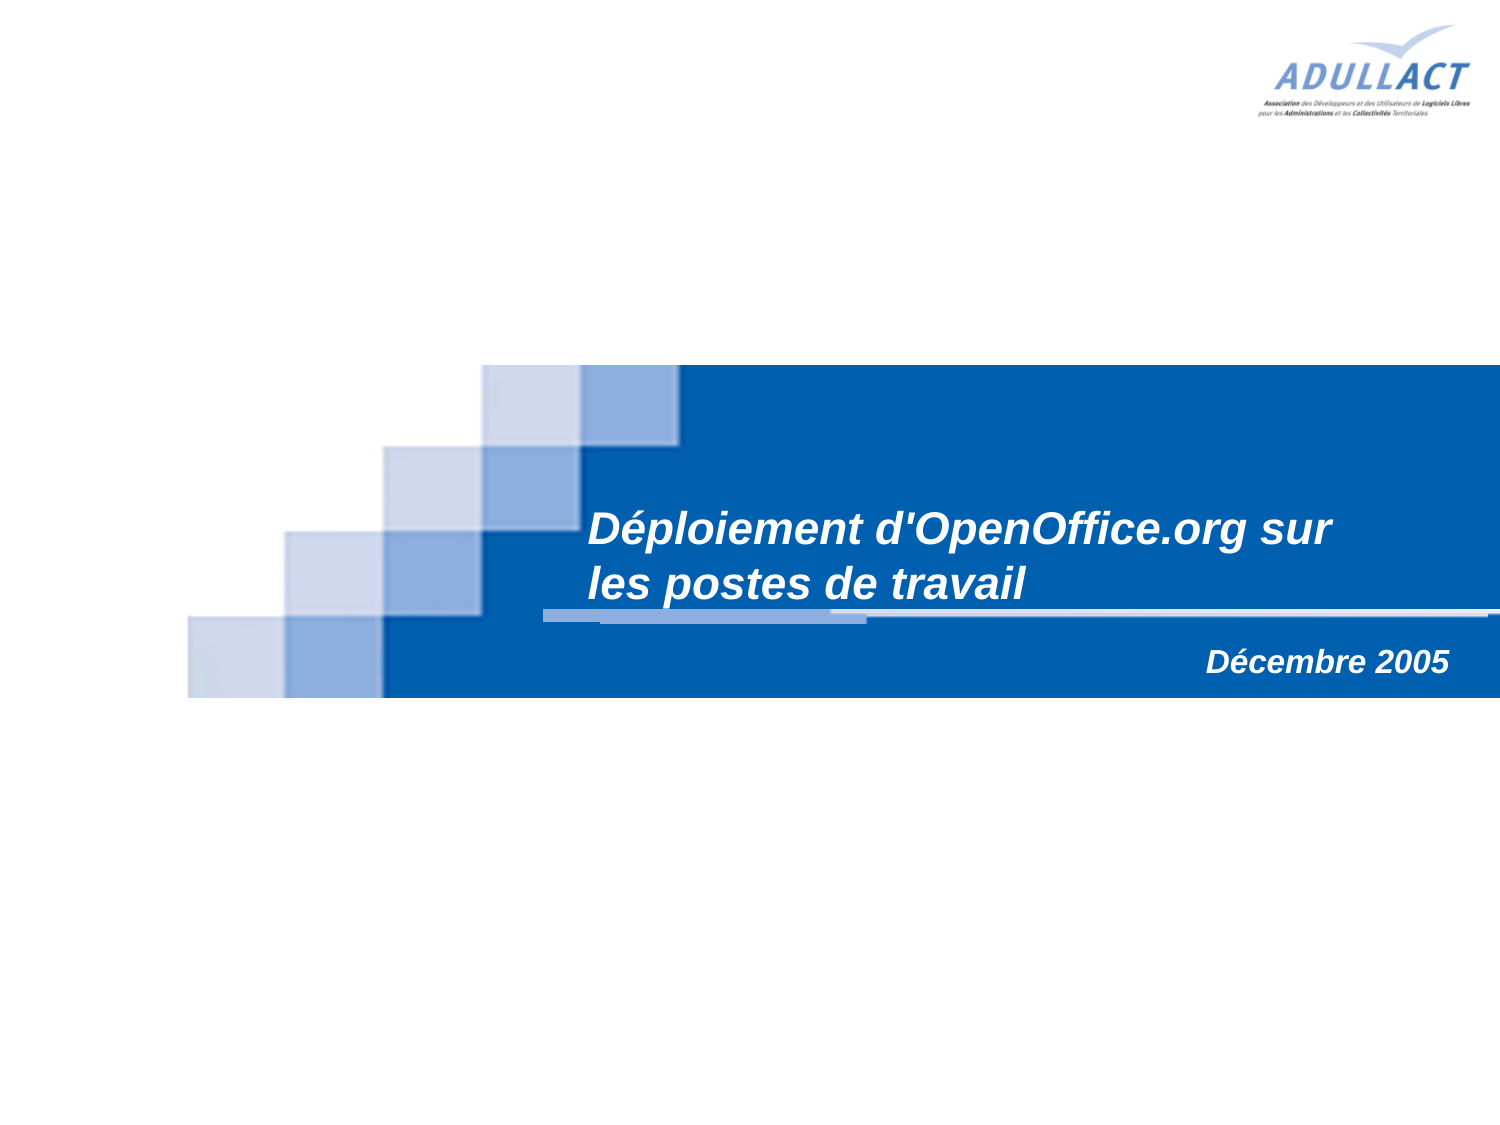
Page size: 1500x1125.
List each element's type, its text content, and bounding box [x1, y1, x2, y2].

picture [543, 609, 1500, 624]
text_box Déploiement d'OpenOffice.org sur les postes de travail [572, 491, 1500, 609]
text_box Décembre 2005 [892, 633, 1465, 689]
picture [1253, 22, 1478, 120]
